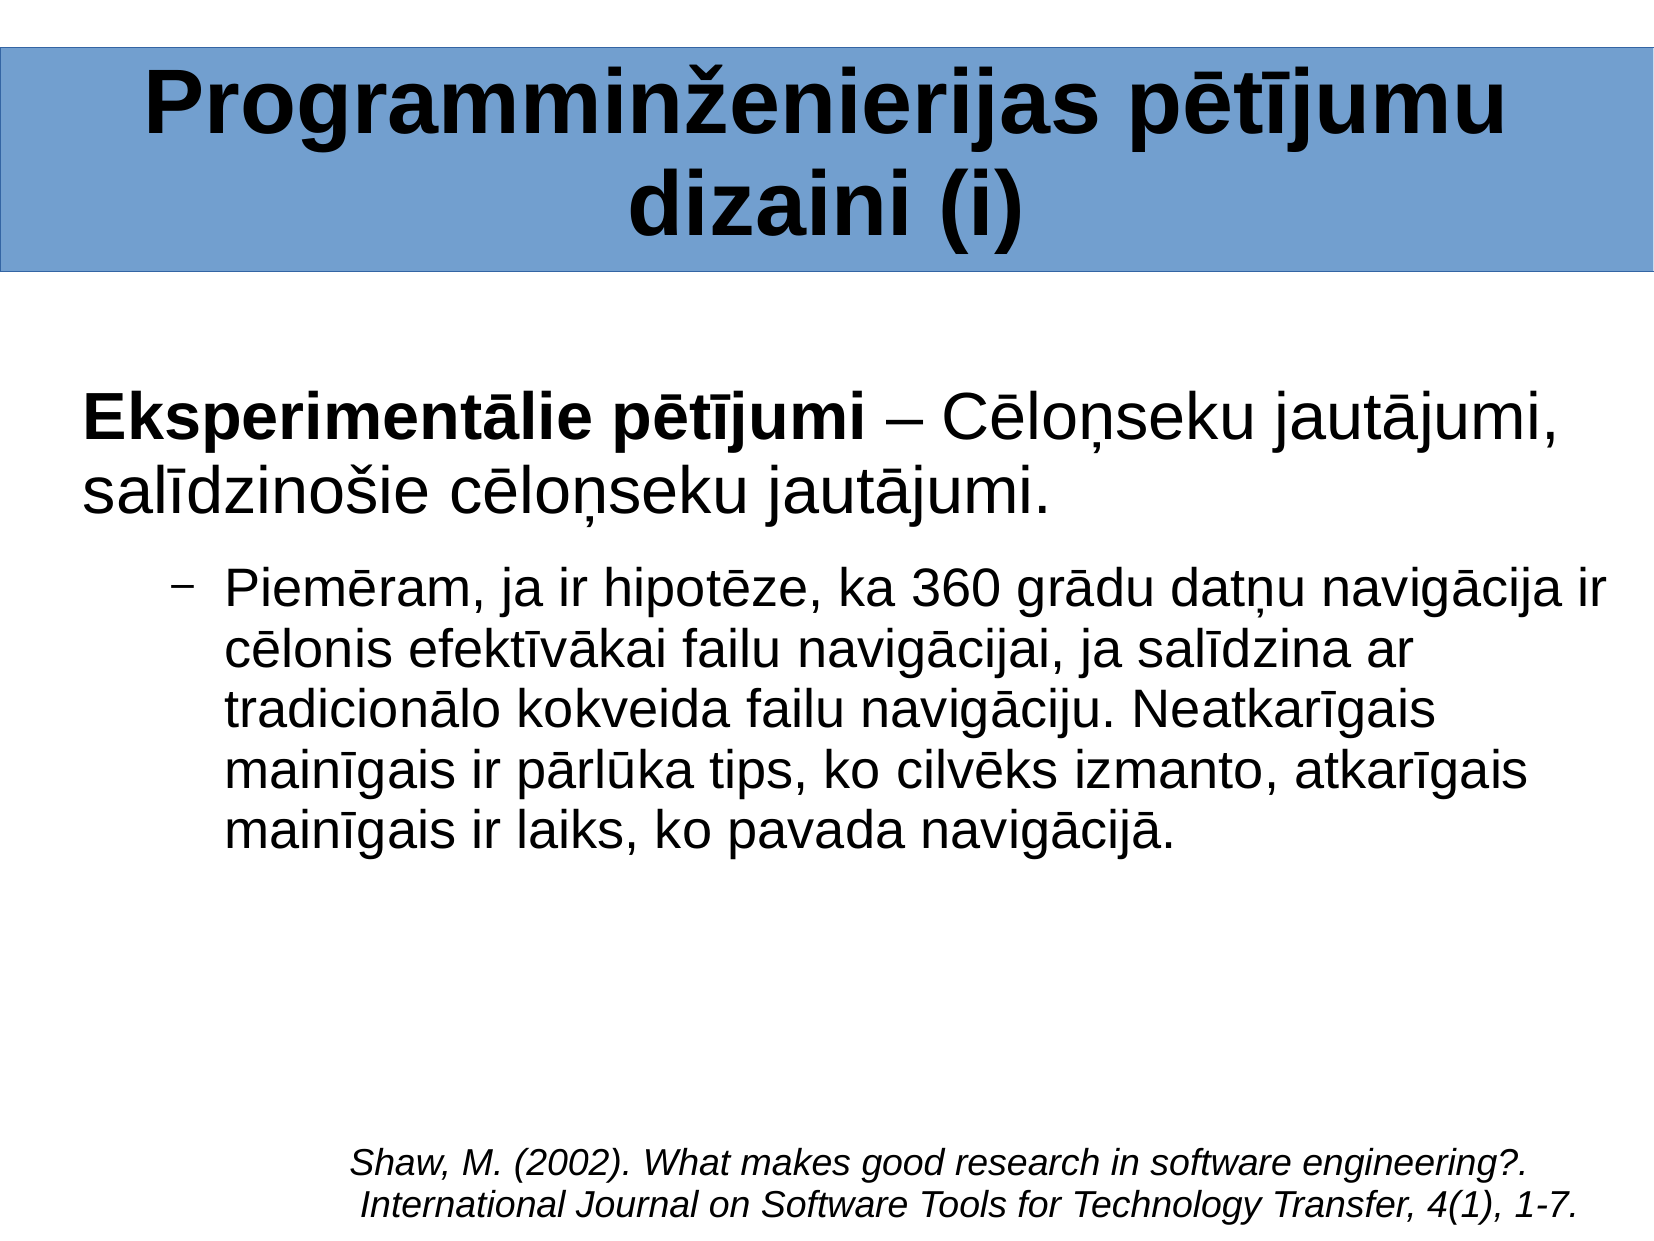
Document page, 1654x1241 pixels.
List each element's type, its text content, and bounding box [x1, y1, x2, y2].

text_box [0, 47, 1654, 272]
text_box Shaw, M. (2002). What makes good research in software engineering?. International Journal on Software Tools for Technology Transfer, 4(1), 1-7. [334, 1133, 1595, 1233]
list Eksperimentālie pētījumi – Cēloņseku jautājumi, salīdzinošie cēloņseku jautājumi. Piemēram, ja ir hipotēze, ka 360 grādu datņu navigācija ir cēlonis efektīvākai failu navigācijai, ja salīdzina ar tradicionālo kokveida failu navigāciju. Neatkarīgais mainīgais ir pārlūka tips, ko cilvēks izmanto, atkarīgais mainīgais ir laiks, ko pavada navigācijā. [82, 378, 1619, 1099]
title Programminženierijas pētījumu dizaini (i) [82, 49, 1571, 257]
